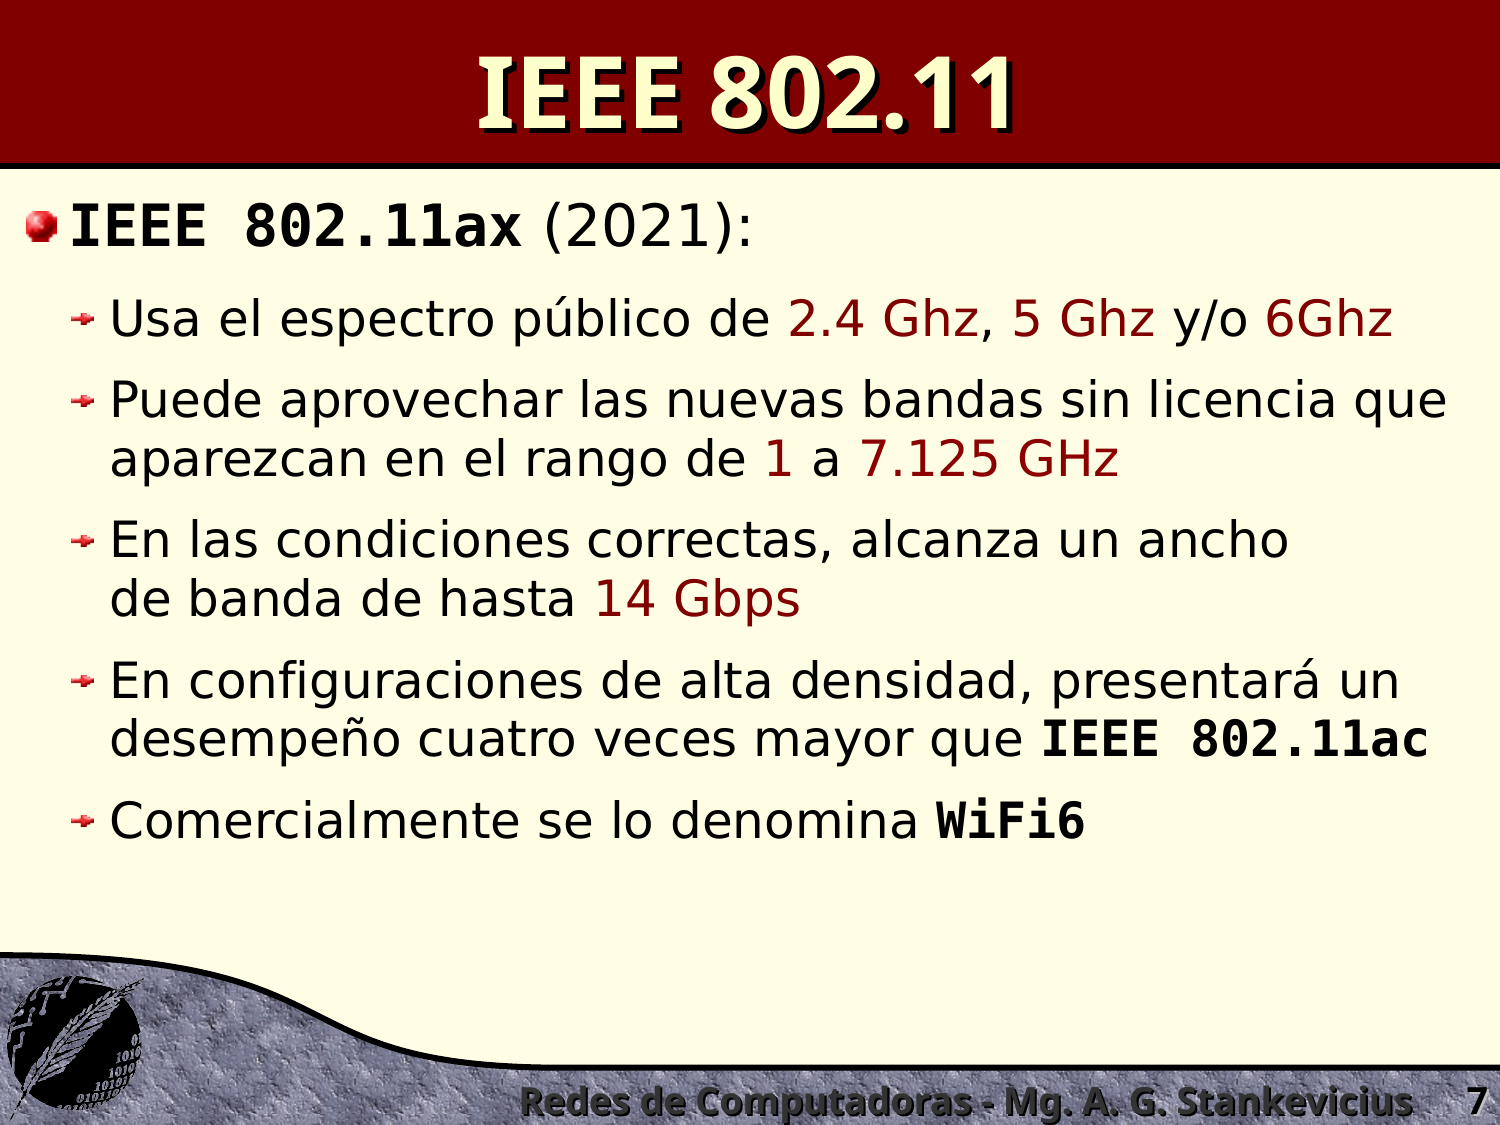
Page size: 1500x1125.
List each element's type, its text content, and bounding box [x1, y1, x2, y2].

title IEEE 802.11 [15, 5, 1485, 160]
picture [1047, 1100, 1054, 1110]
picture [0, 959, 1500, 1125]
picture [790, 1100, 795, 1110]
list IEEE 802.11ax (2021): Usa el espectro público de 2.4 Ghz, 5 Ghz y/o 6Ghz Puede aprovechar las nuevas bandas sin licencia que aparezcan en el rango de 1 a 7.125 GHz En las condiciones correctas, alcanza un ancho de banda de hasta 14 Gbps En configuraciones de alta densidad, presentará un desempeño cuatro veces mayor que IEEE 802.11ac Comercialmente se lo denomina WiFi6 [11, 192, 1486, 956]
